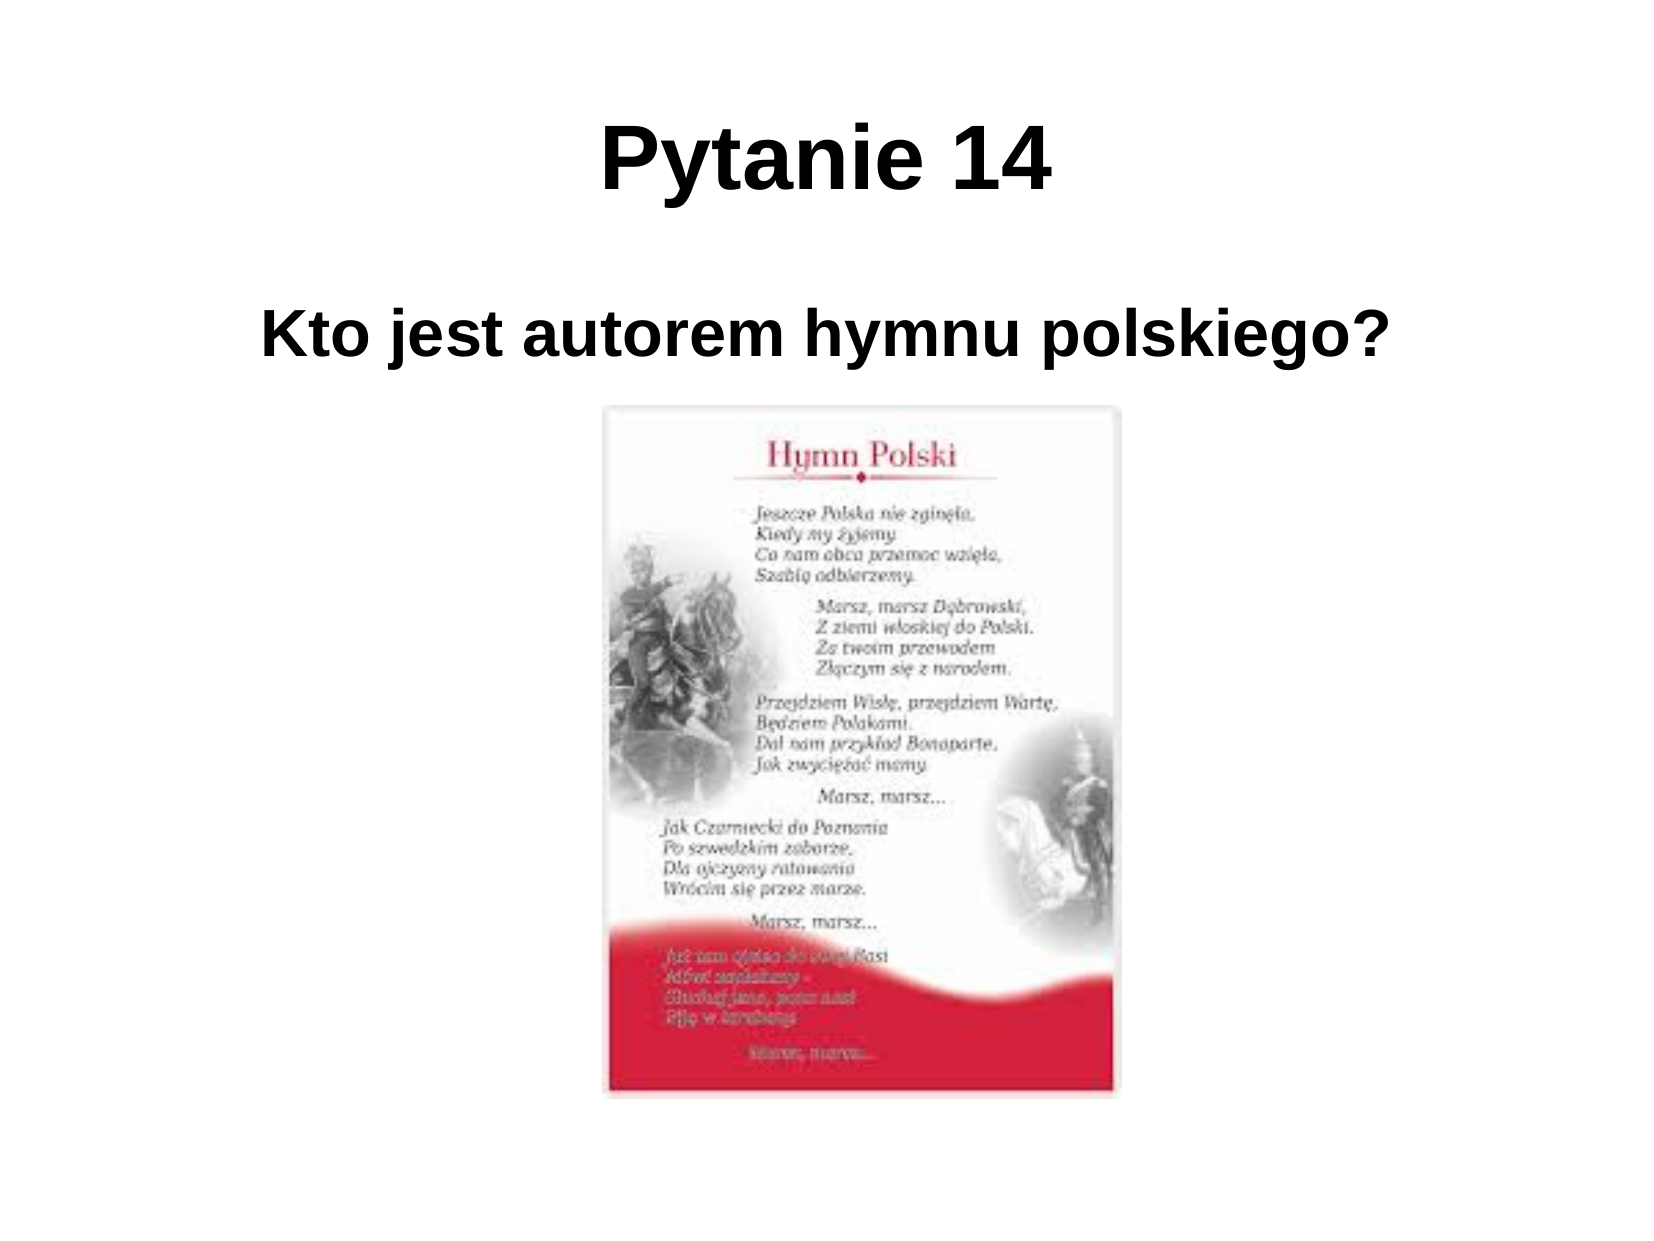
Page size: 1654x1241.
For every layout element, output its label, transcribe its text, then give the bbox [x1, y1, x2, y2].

picture [602, 405, 1122, 1099]
title Pytanie 14 [82, 49, 1571, 257]
list Kto jest autorem hymnu polskiego? [82, 290, 1571, 1109]
